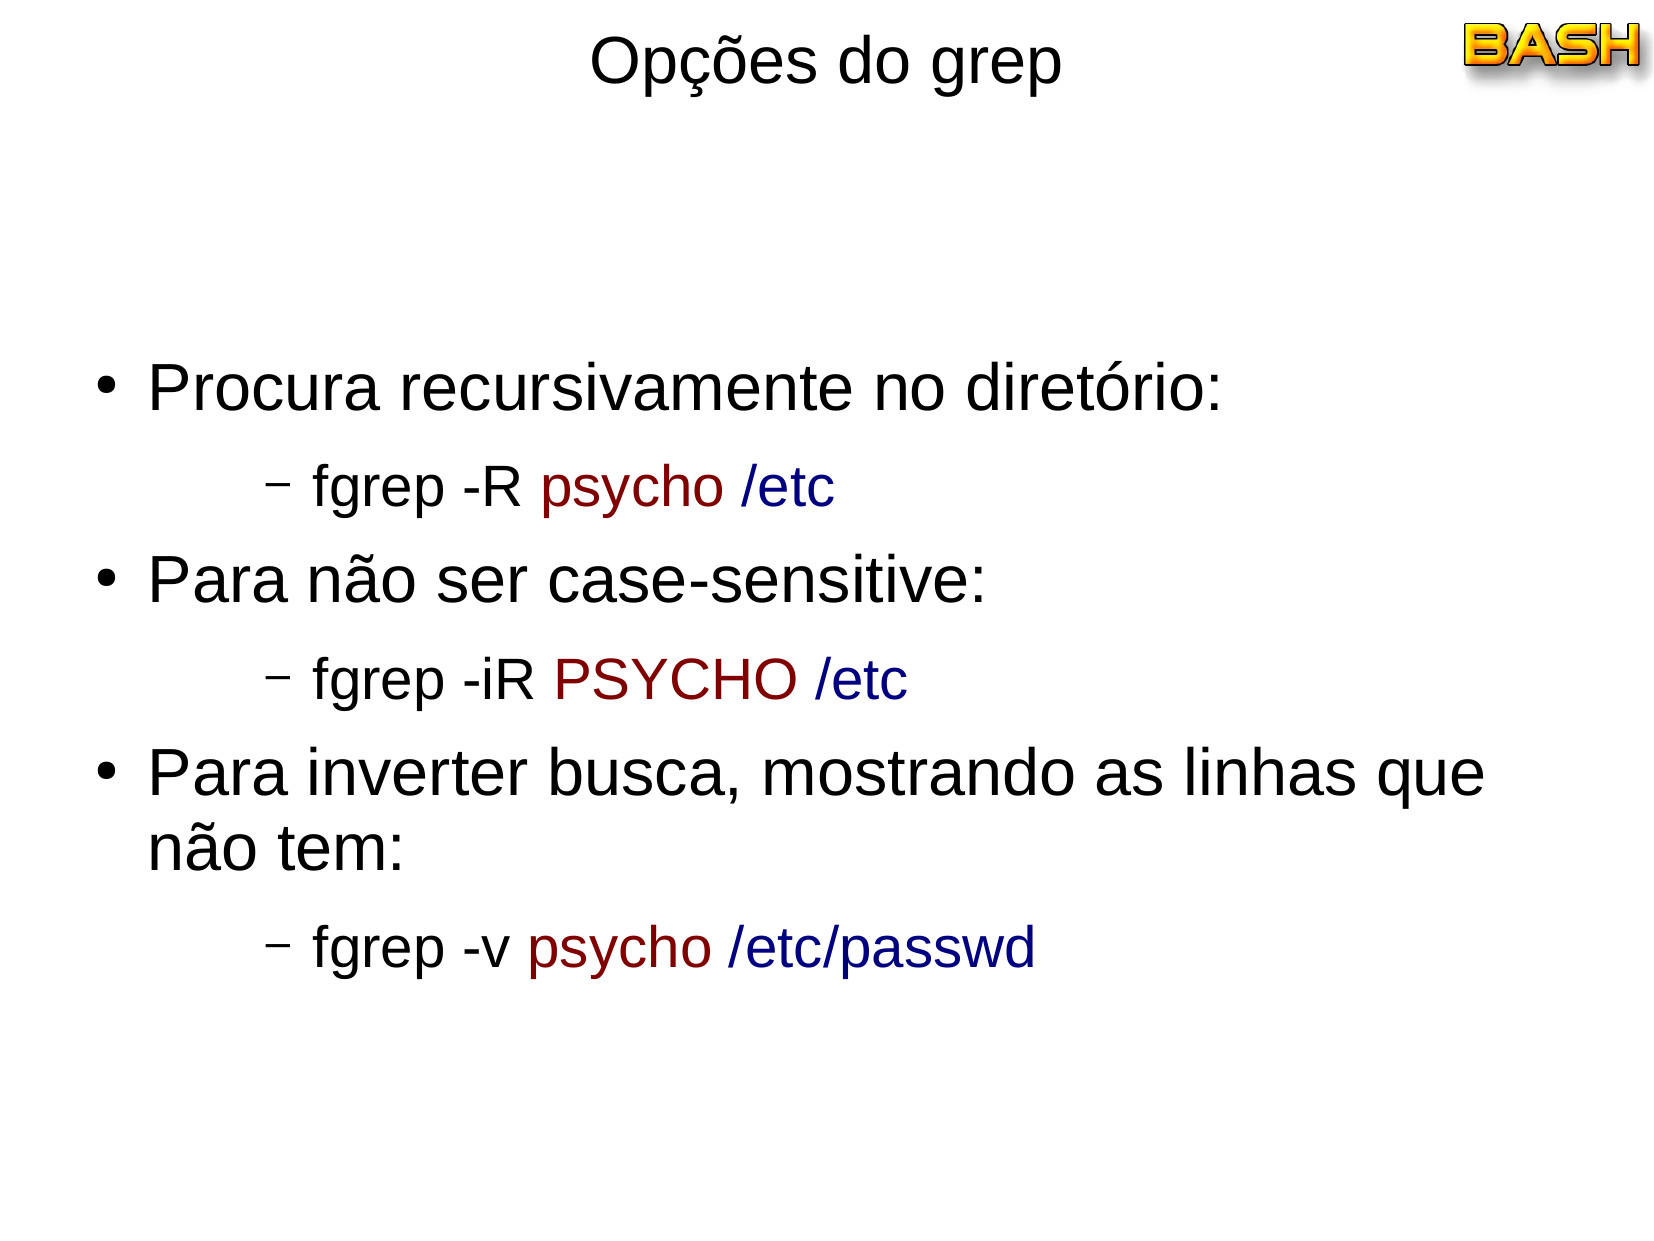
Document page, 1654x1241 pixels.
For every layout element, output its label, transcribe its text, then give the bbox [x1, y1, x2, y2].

picture [1450, 0, 1654, 96]
title Opções do grep [82, 22, 1571, 98]
list Procura recursivamente no diretório: fgrep -R psycho /etc Para não ser case-sensitive: fgrep -iR PSYCHO /etc Para inverter busca, mostrando as linhas que não tem: fgrep -v psycho /etc/passwd [76, 349, 1565, 980]
